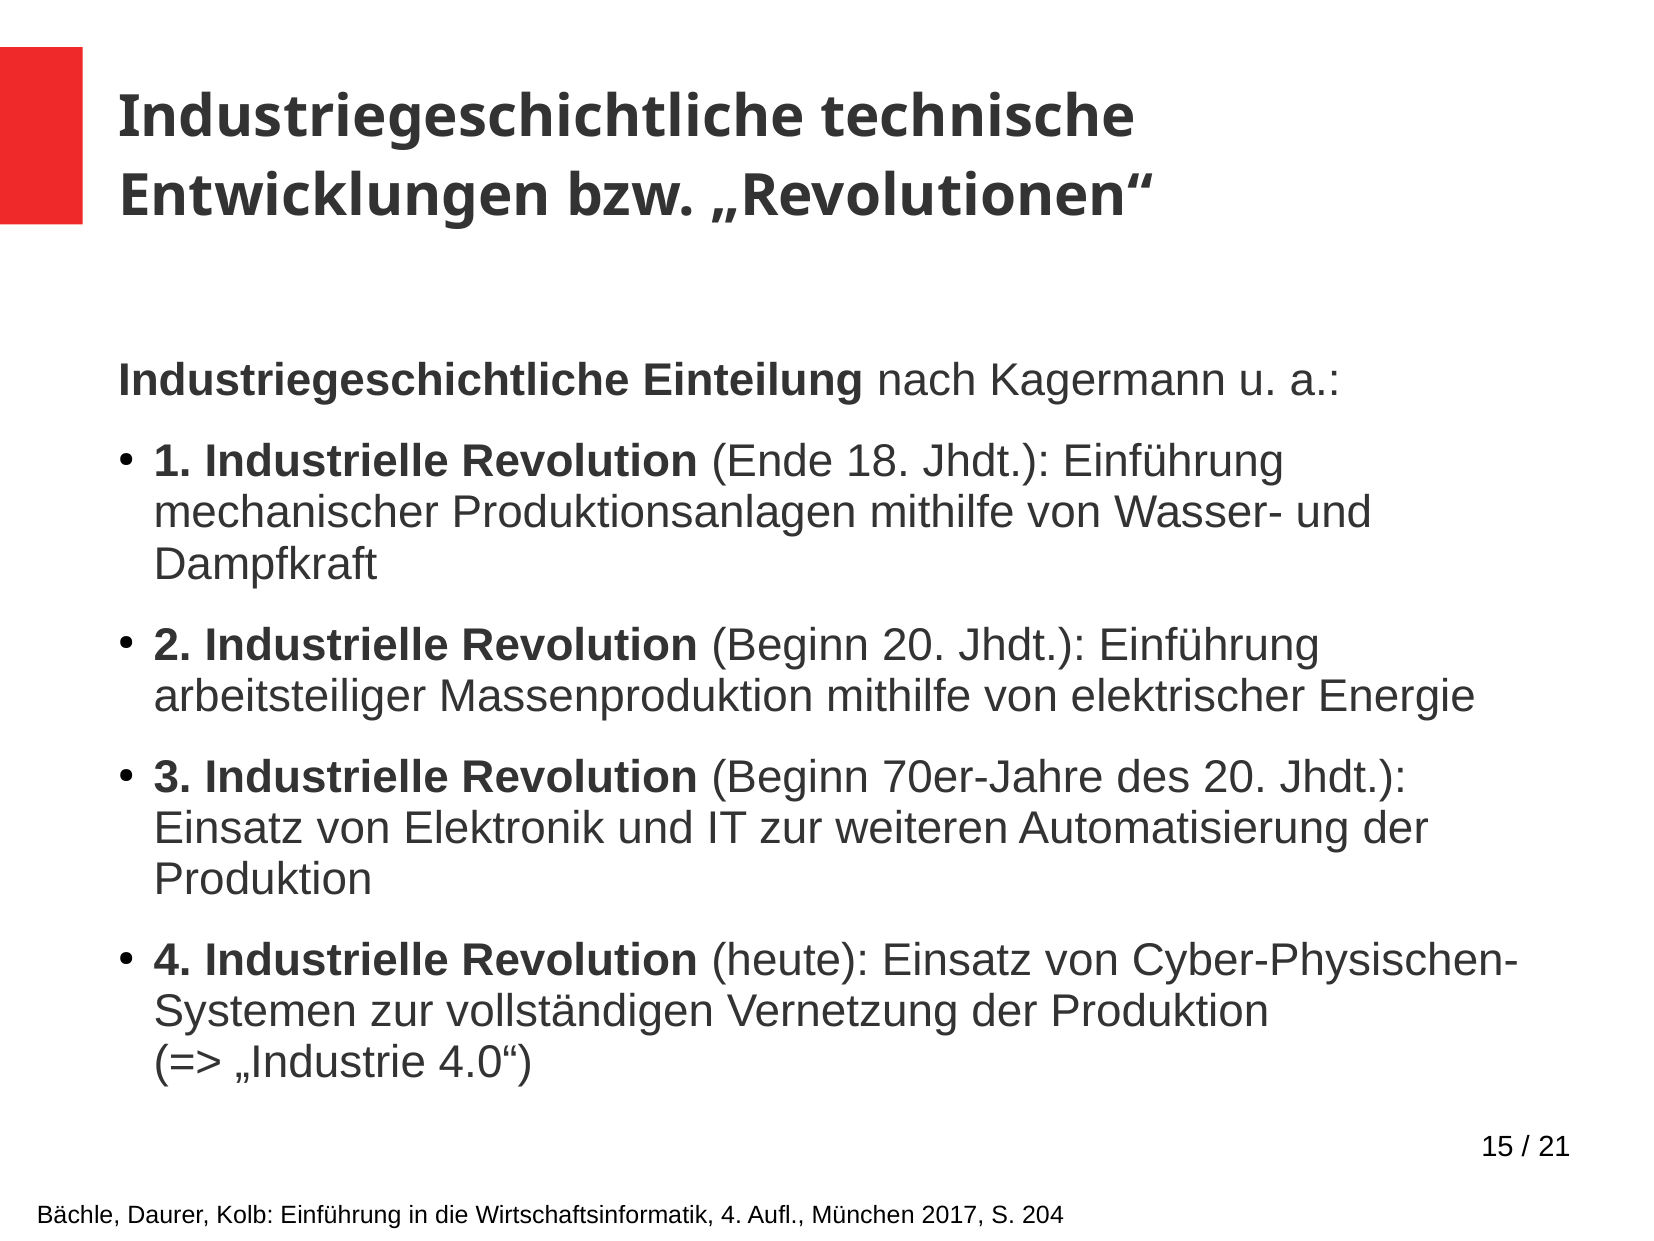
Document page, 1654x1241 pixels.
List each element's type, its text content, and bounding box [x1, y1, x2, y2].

title Industriegeschichtliche technische Entwicklungen bzw. „Revolutionen“ [118, 49, 1571, 257]
list Industriegeschichtliche Einteilung nach Kagermann u. a.: 1. Industrielle Revolution (Ende 18. Jhdt.): Einführung mechanischer Produktionsanlagen mithilfe von Wasser- und Dampfkraft 2. Industrielle Revolution (Beginn 20. Jhdt.): Einführung arbeitsteiliger Massenproduktion mithilfe von elektrischer Energie 3. Industrielle Revolution (Beginn 70er-Jahre des 20. Jhdt.): Einsatz von Elektronik und IT zur weiteren Automatisierung der Produktion 4. Industrielle Revolution (heute): Einsatz von Cyber-Physischen-Systemen zur vollständigen Vernetzung der Produktion (=> „Industrie 4.0“) [118, 354, 1536, 1074]
text_box Bächle, Daurer, Kolb: Einführung in die Wirtschaftsinformatik, 4. Aufl., München 2017, S. 204 [22, 1193, 1084, 1237]
